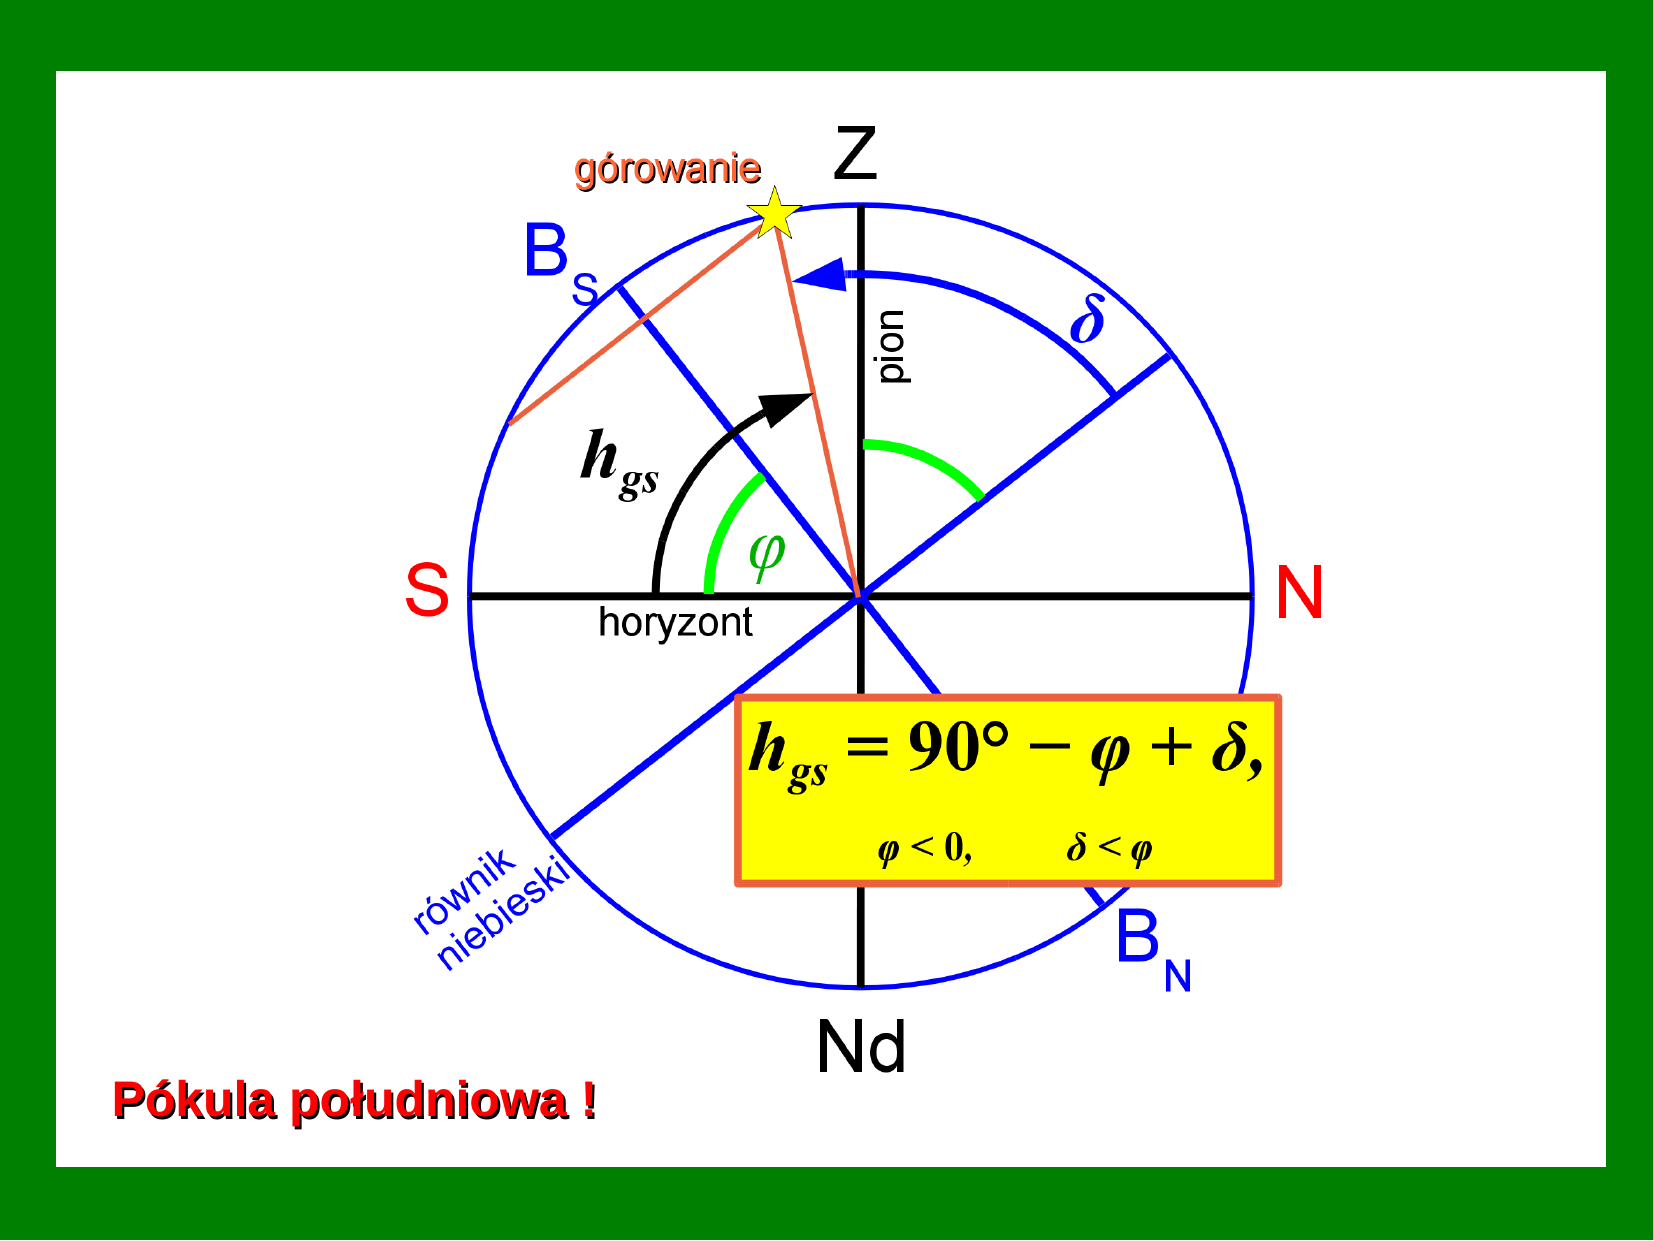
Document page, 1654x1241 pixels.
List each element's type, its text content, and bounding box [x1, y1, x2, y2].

text_box Pókula południowa ! [96, 1064, 614, 1135]
picture [56, 71, 1606, 1167]
